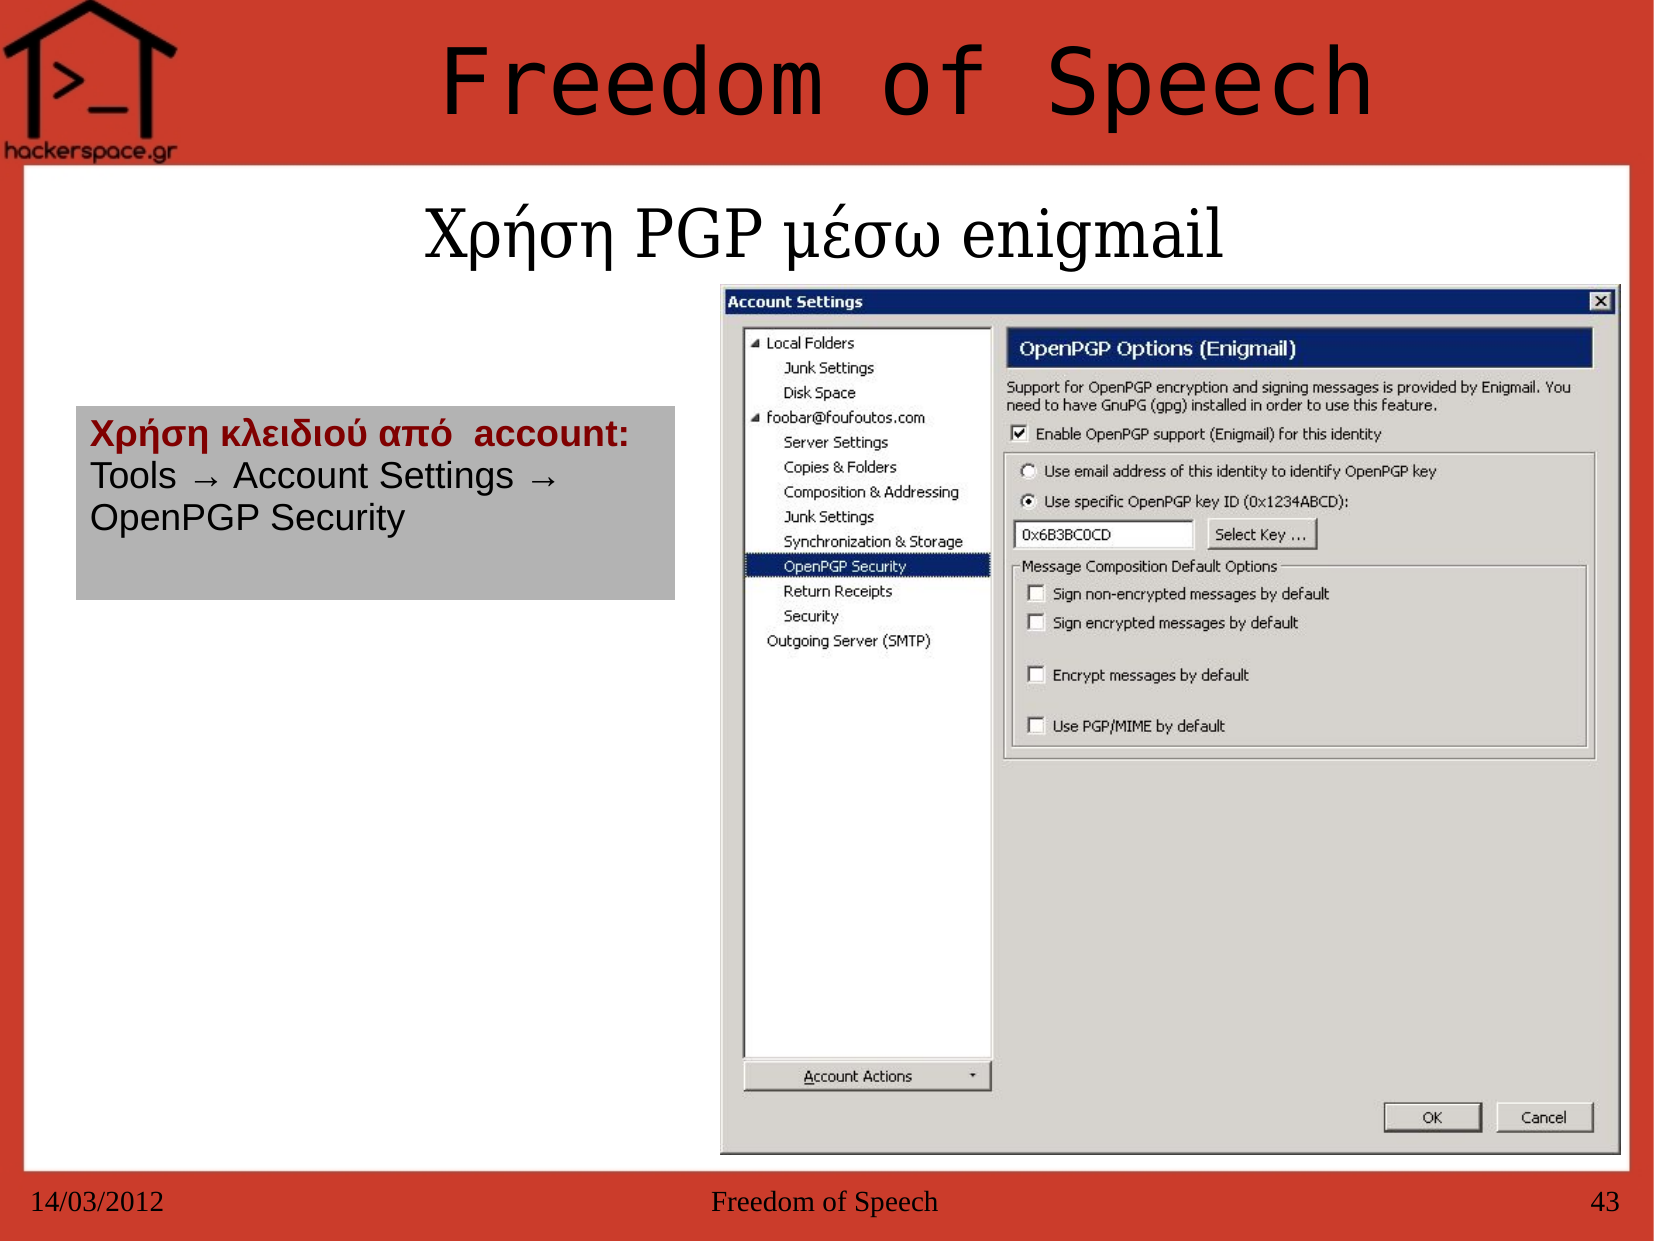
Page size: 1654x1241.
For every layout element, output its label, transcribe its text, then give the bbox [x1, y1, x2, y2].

list Χρήση PGP μέσω enigmail [60, 195, 1591, 1141]
title Freedom of Speech [195, 15, 1621, 151]
table_header Χρήση κλειδιού από account: Tools → Account Settings → OpenPGP Security [76, 406, 675, 600]
picture [0, 0, 1654, 1241]
